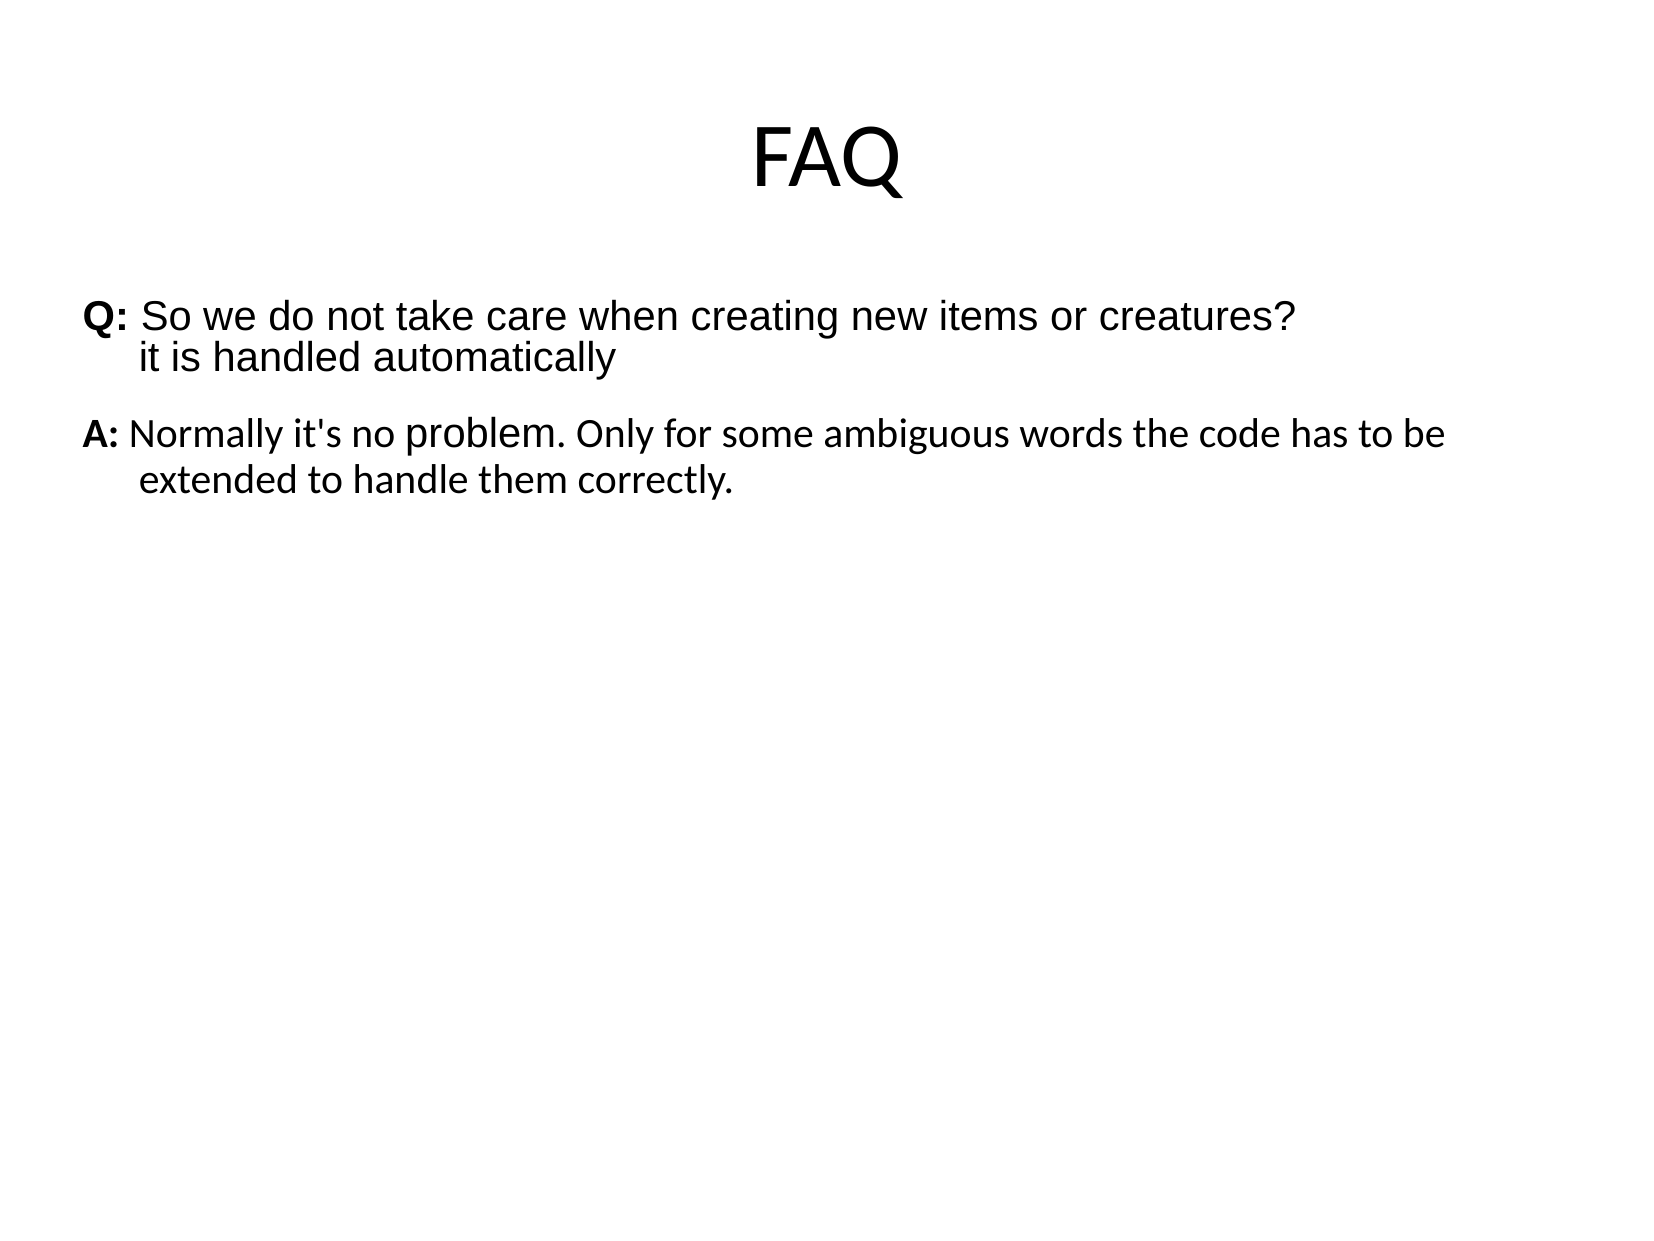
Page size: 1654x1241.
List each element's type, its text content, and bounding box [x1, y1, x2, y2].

text_box Q: So we do not take care when creating new items or creatures? it is handled automatically A: Normally it's no problem. Only for some ambiguous words the code has to be extended to handle them correctly. [82, 290, 1571, 1070]
text_box FAQ [82, 49, 1571, 257]
